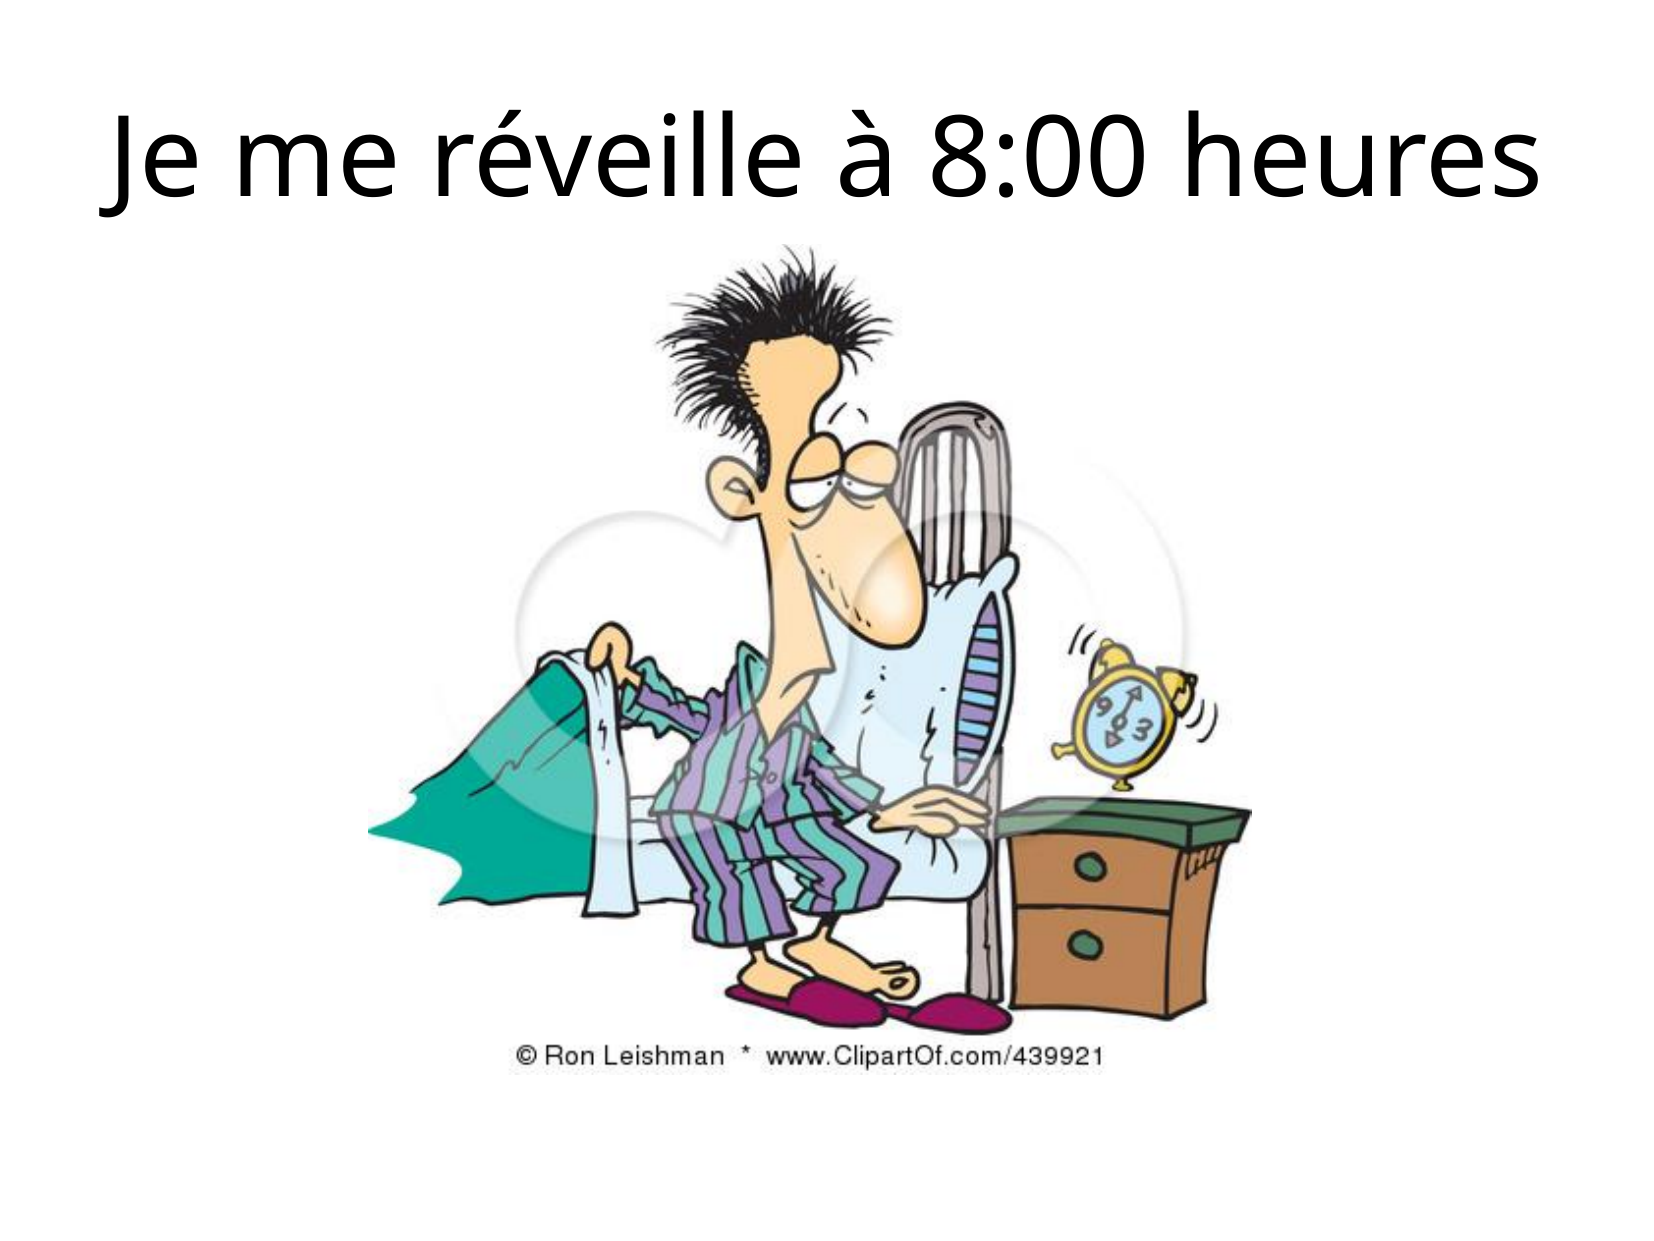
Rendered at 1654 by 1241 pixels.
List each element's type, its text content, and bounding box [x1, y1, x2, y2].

title Je me réveille à 8:00 heures [82, 49, 1571, 257]
picture [368, 244, 1252, 1075]
